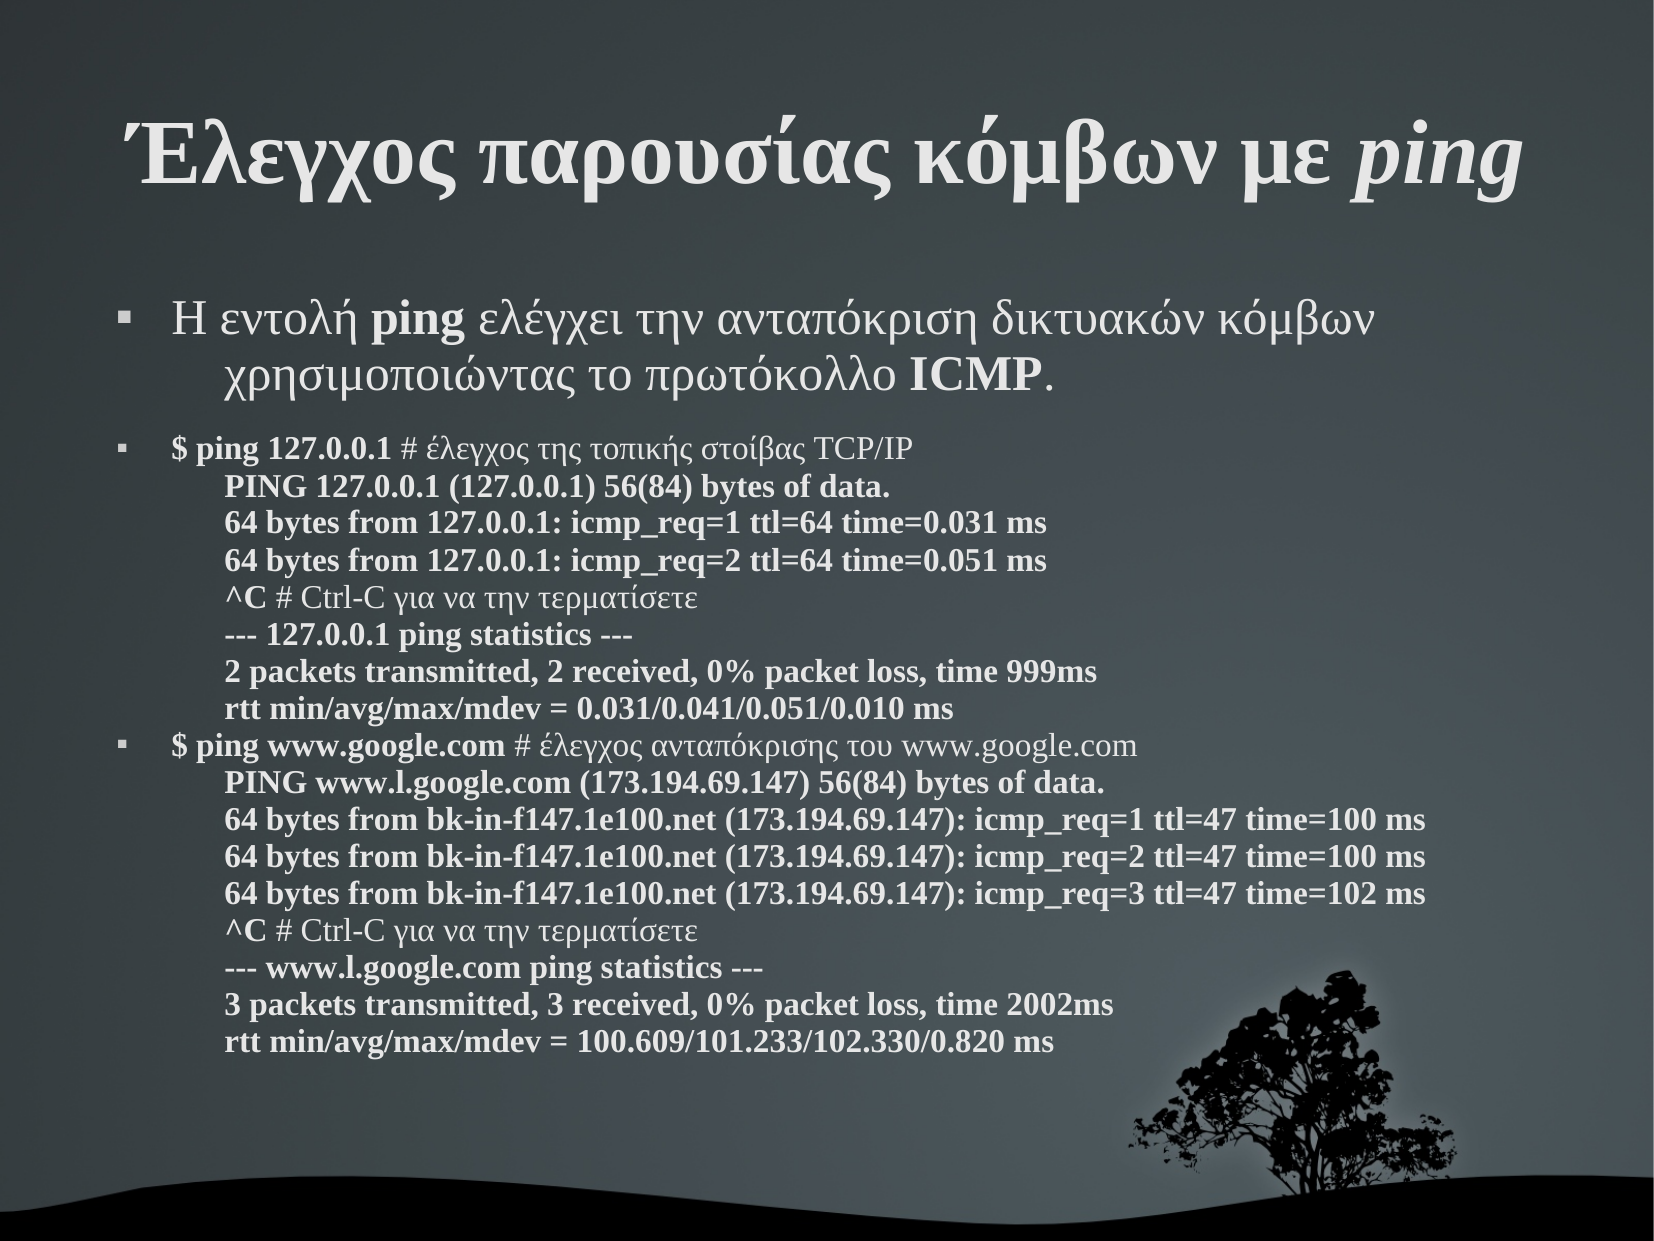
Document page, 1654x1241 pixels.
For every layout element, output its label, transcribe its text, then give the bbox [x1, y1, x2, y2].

picture [0, 0, 1654, 1241]
list Η εντολή ping ελέγχει την ανταπόκριση δικτυακών κόμβων χρησιμοποιώντας το πρωτόκολλο ICMP. $ ping 127.0.0.1 # έλεγχος της τοπικής στοίβας TCP/IP PING 127.0.0.1 (127.0.0.1) 56(84) bytes of data. 64 bytes from 127.0.0.1: icmp_req=1 ttl=64 time=0.031 ms 64 bytes from 127.0.0.1: icmp_req=2 ttl=64 time=0.051 ms ^C # Ctrl-C για να την τερματίσετε --- 127.0.0.1 ping statistics --- 2 packets transmitted, 2 received, 0% packet loss, time 999ms rtt min/avg/max/mdev = 0.031/0.041/0.051/0.010 ms $ ping www.google.com # έλεγχος ανταπόκρισης του www.google.com PING www.l.google.com (173.194.69.147) 56(84) bytes of data. 64 bytes from bk-in-f147.1e100.net (173.194.69.147): icmp_req=1 ttl=47 time=100 ms 64 bytes from bk-in-f147.1e100.net (173.194.69.147): icmp_req=2 ttl=47 time=100 ms 64 bytes from bk-in-f147.1e100.net (173.194.69.147): icmp_req=3 ttl=47 time=102 ms ^C # Ctrl-C για να την τερματίσετε --- www.l.google.com ping statistics --- 3 packets transmitted, 3 received, 0% packet loss, time 2002ms rtt min/avg/max/mdev = 100.609/101.233/102.330/0.820 ms [82, 290, 1571, 1191]
title Έλεγχος παρουσίας κόμβων με ping [82, 49, 1571, 257]
